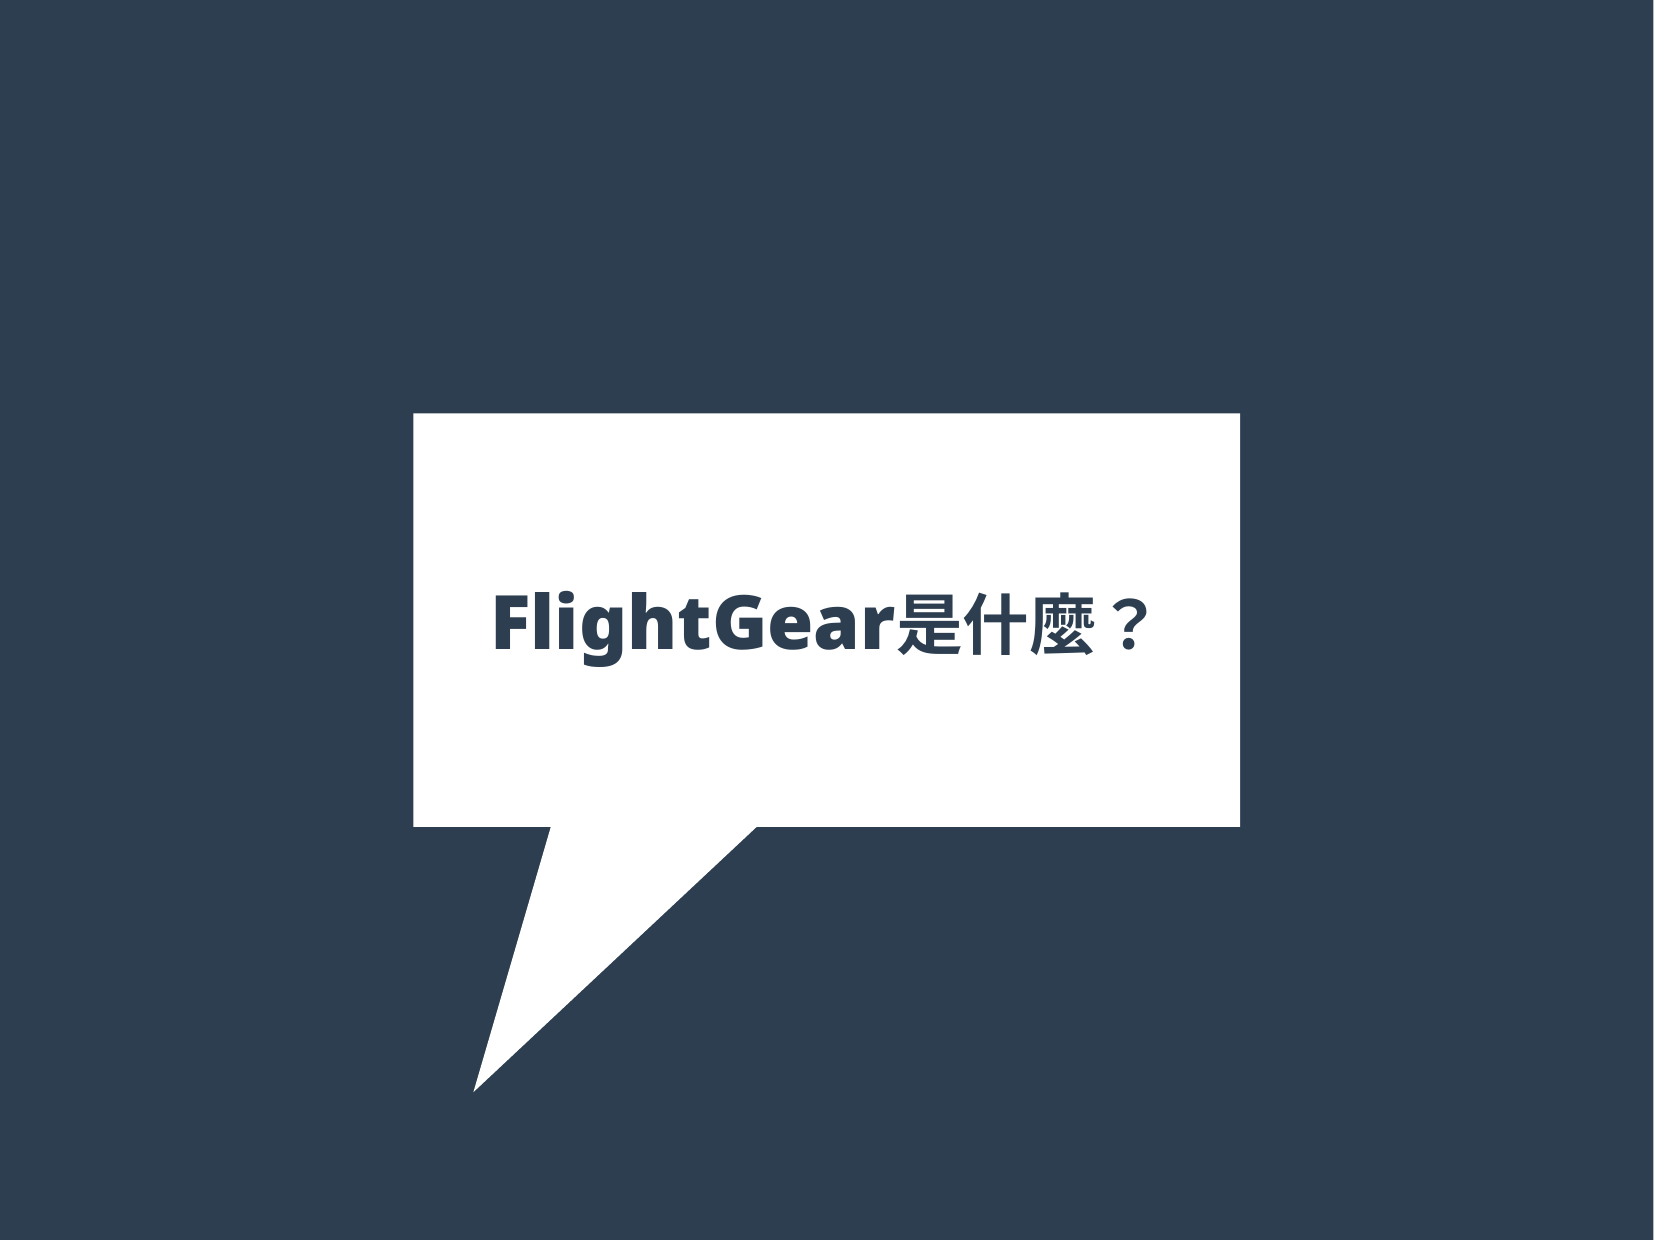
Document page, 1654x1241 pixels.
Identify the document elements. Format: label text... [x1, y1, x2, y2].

title FlightGear是什麼？ [442, 442, 1211, 798]
